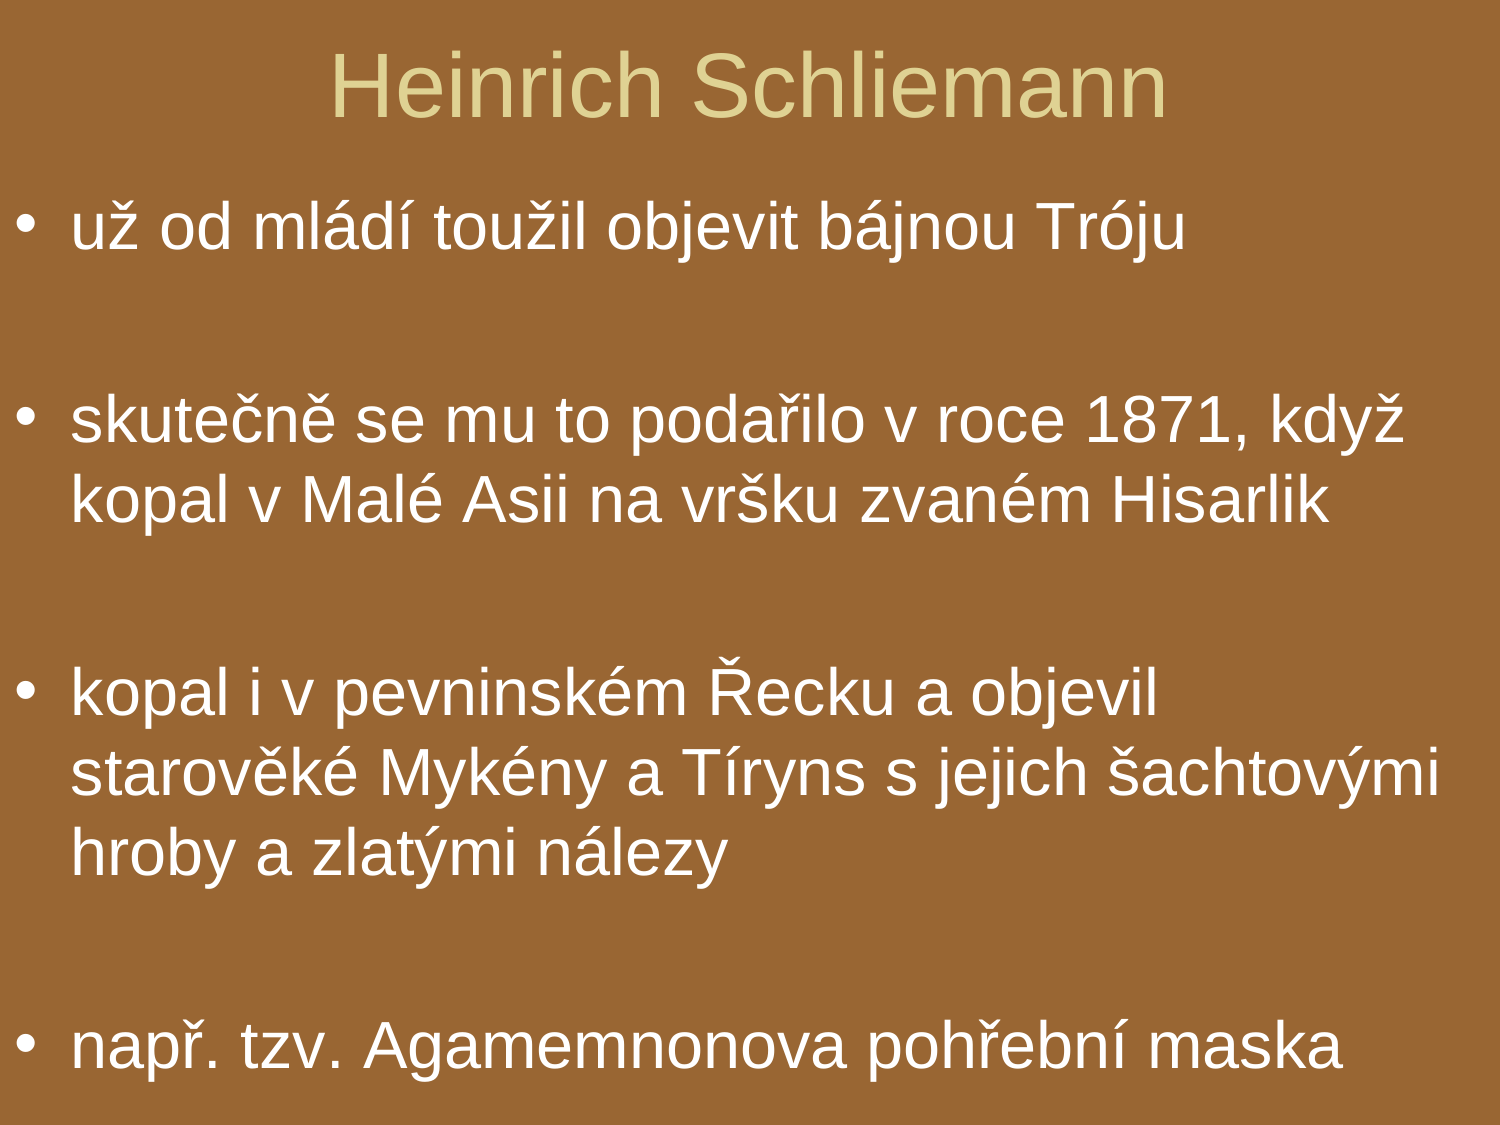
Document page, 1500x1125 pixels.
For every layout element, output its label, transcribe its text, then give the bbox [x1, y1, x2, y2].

list už od mládí toužil objevit bájnou Tróju skutečně se mu to podařilo v roce 1871, když kopal v Malé Asii na vršku zvaném Hisarlik kopal i v pevninském Řecku a objevil starověké Mykény a Tíryns s jejich šachtovými hroby a zlatými nálezy např. tzv. Agamemnonova pohřební maska [0, 174, 1475, 1125]
title Heinrich Schliemann [75, 0, 1426, 163]
